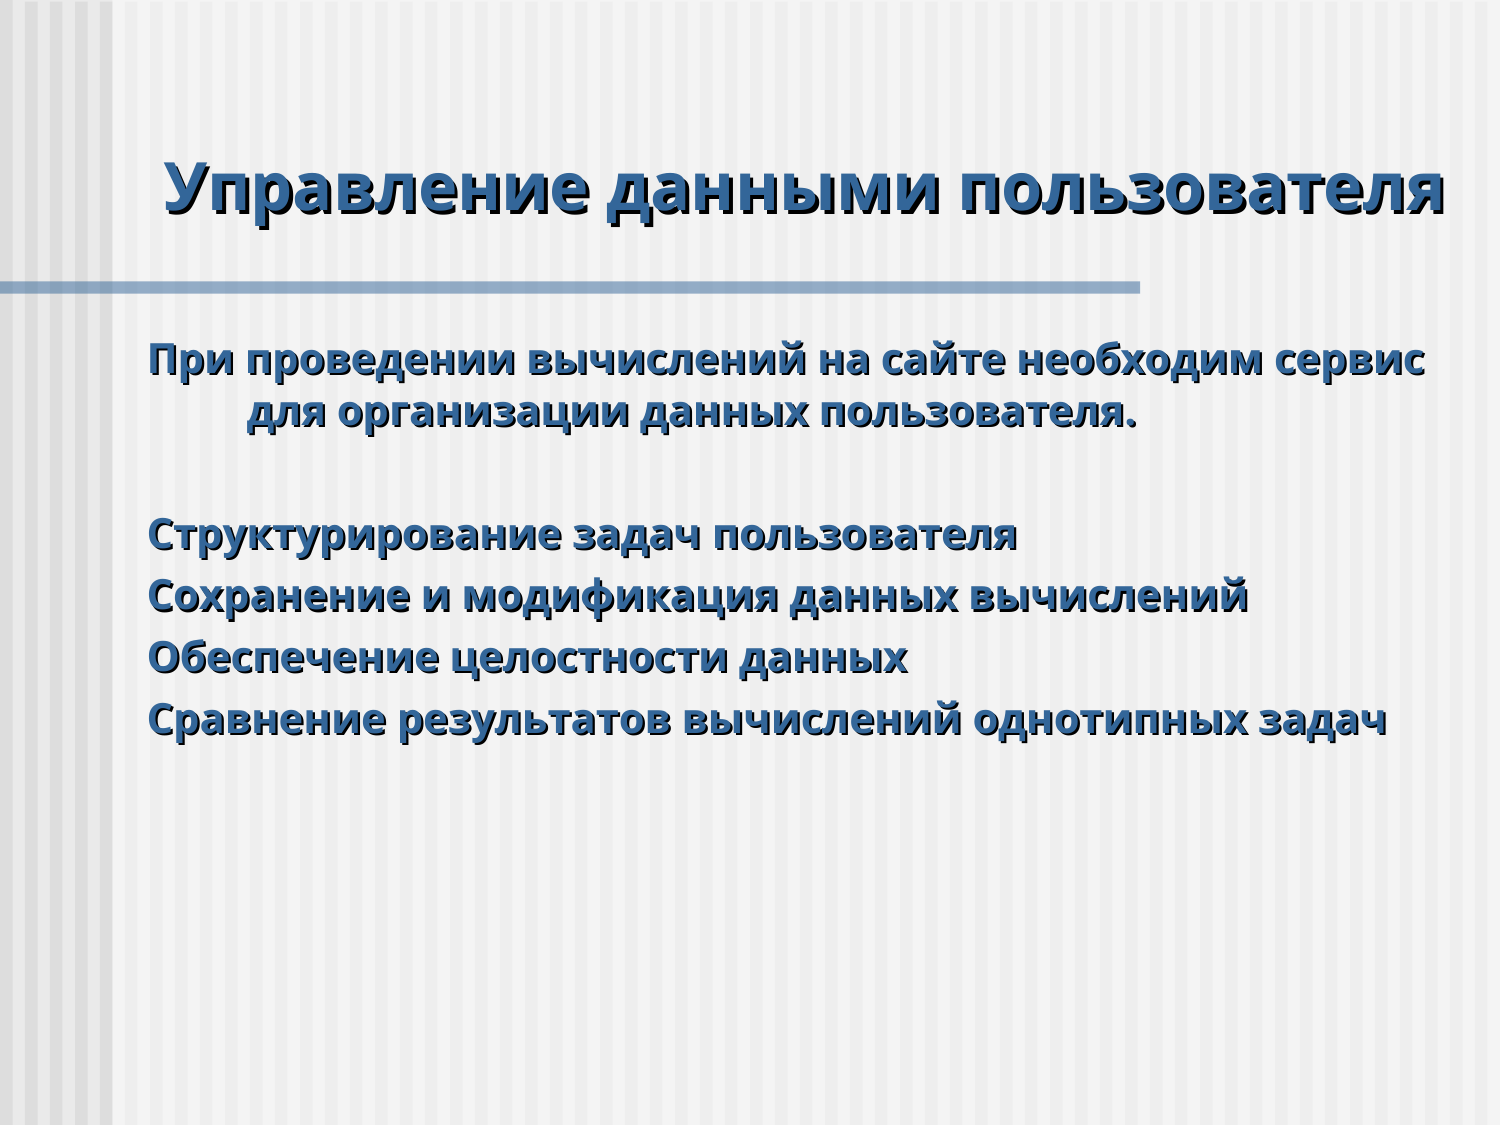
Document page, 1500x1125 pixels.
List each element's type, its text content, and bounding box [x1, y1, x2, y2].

list При проведении вычислений на сайте необходим сервис для организации данных пользователя. Структурирование задач пользователя Сохранение и модификация данных вычислений Обеспечение целостности данных Сравнение результатов вычислений однотипных задач [131, 324, 1463, 1013]
title Управление данными пользователя [148, 62, 1488, 238]
